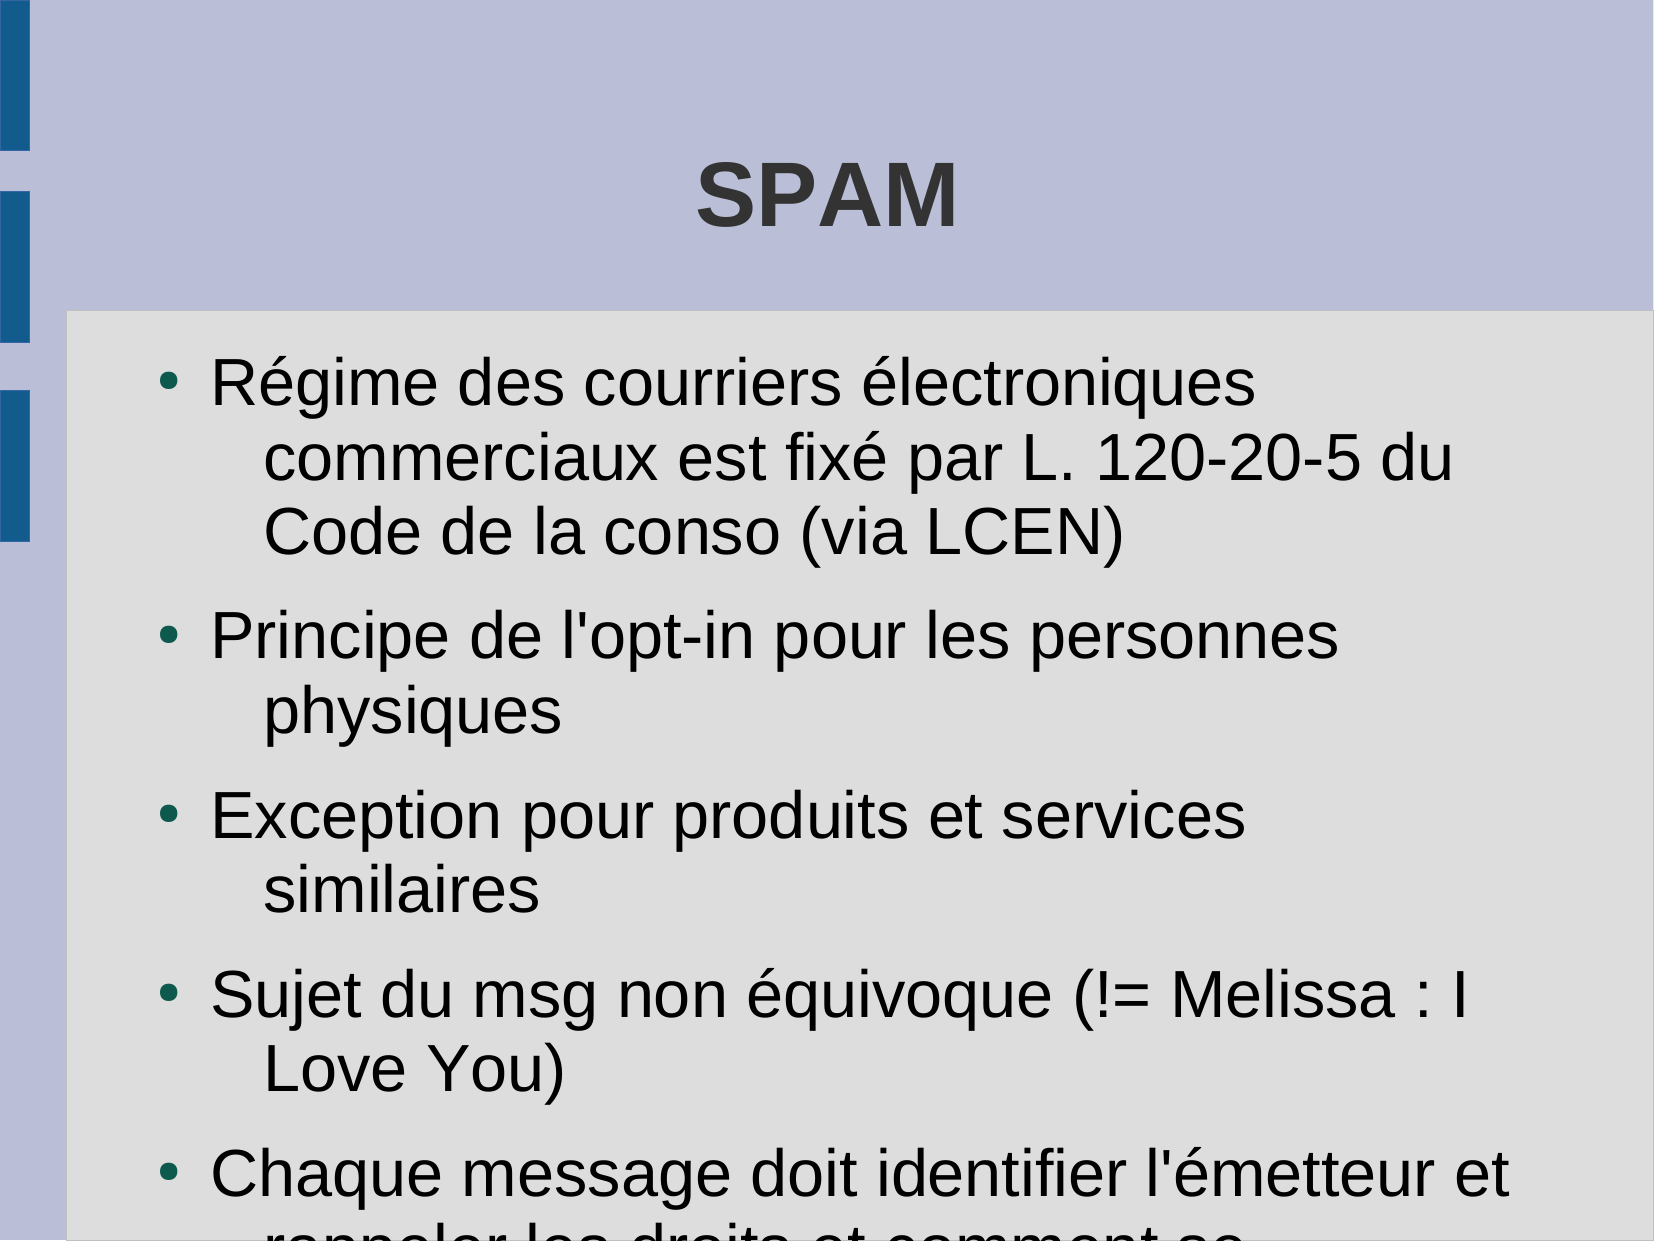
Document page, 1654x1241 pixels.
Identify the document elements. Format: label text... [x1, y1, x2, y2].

title SPAM [121, 91, 1534, 299]
list Régime des courriers électroniques commerciaux est fixé par L. 120-20-5 du Code de la conso (via LCEN) Principe de l'opt-in pour les personnes physiques Exception pour produits et services similaires Sujet du msg non équivoque (!= Melissa : I Love You) Chaque message doit identifier l'émetteur et rappeler les droits et comment se désinscrire Reste le problème des spams politique et religieux [121, 344, 1534, 1159]
